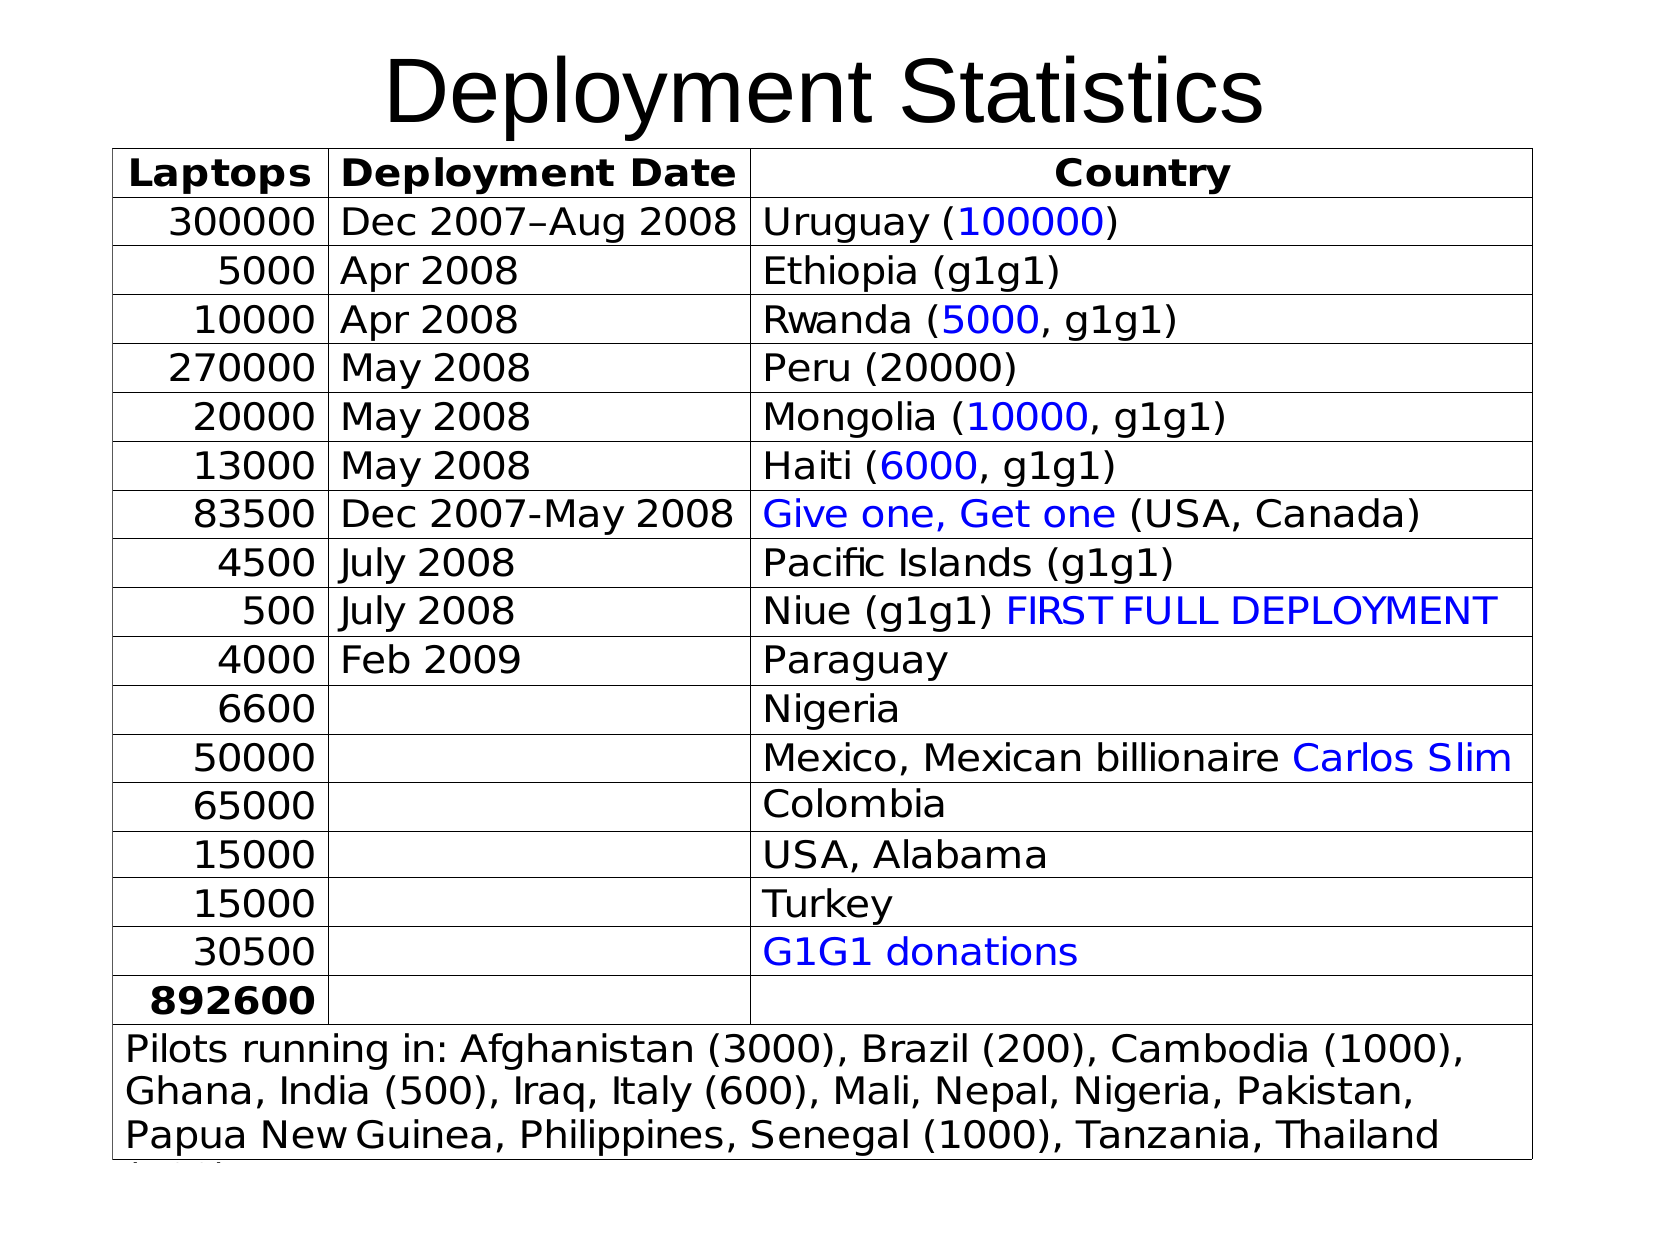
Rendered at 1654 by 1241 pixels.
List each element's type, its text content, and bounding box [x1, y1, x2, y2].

title Deployment Statistics [75, 37, 1576, 151]
chart [112, 147, 1538, 1163]
